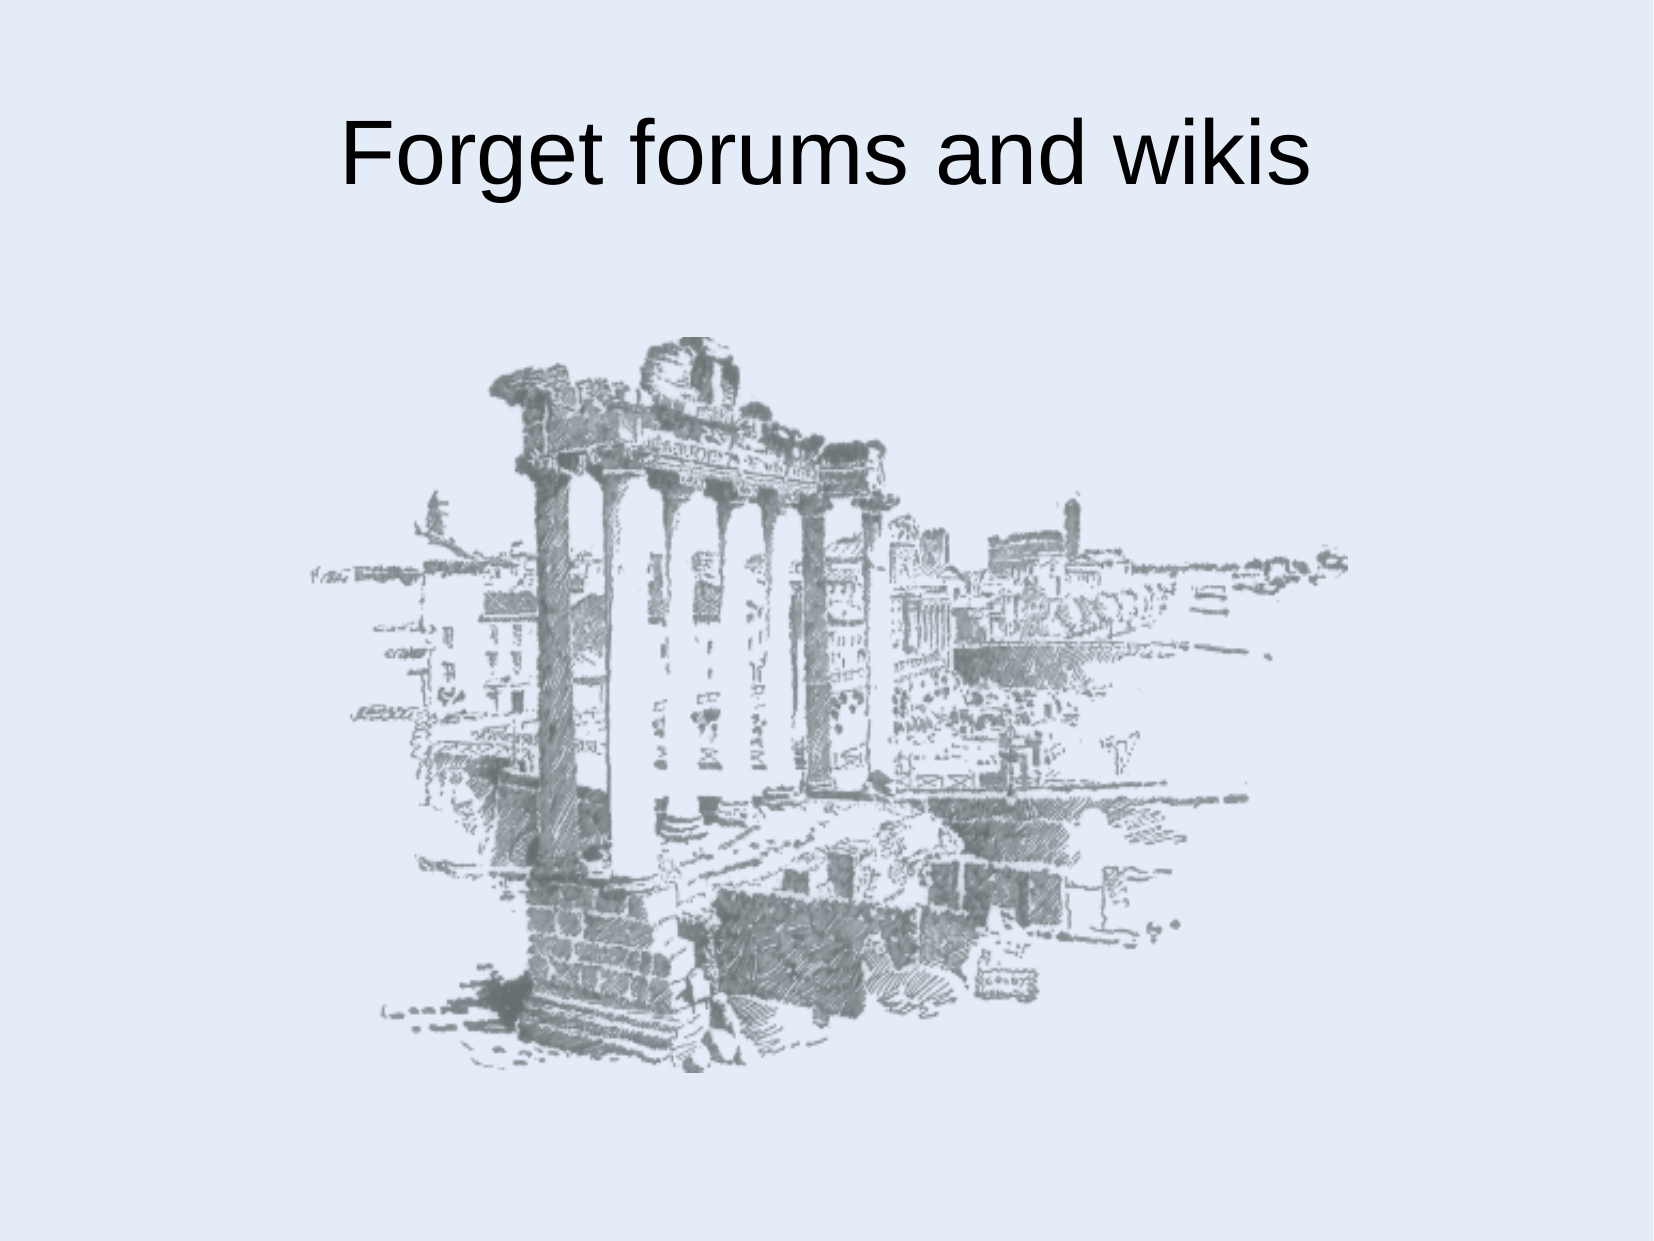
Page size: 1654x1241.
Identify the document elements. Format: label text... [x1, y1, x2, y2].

picture [0, 0, 1654, 1241]
title Forget forums and wikis [82, 49, 1571, 257]
